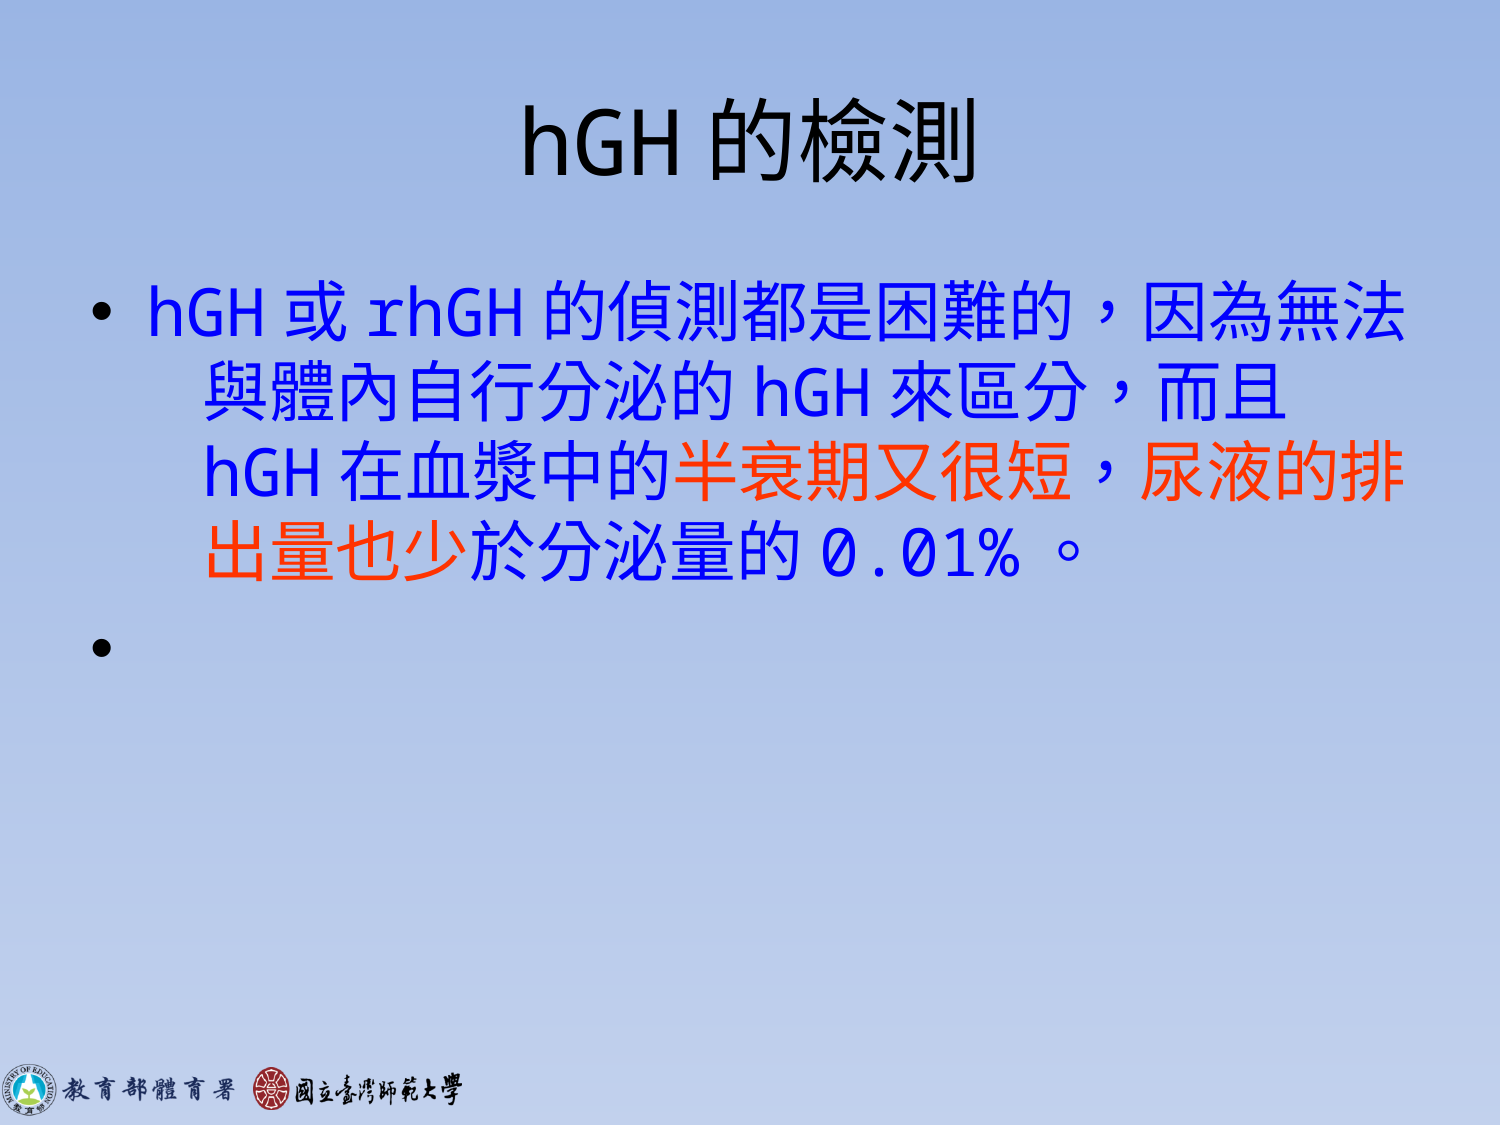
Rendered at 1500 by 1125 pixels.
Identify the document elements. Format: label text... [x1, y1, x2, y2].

list hGH或rhGH的偵測都是困難的，因為無法與體內自行分泌的hGH來區分，而且hGH在血漿中的半衰期又很短，尿液的排出量也少於分泌量的0.01%。 [75, 262, 1426, 1005]
title hGH的檢測 [75, 45, 1426, 233]
